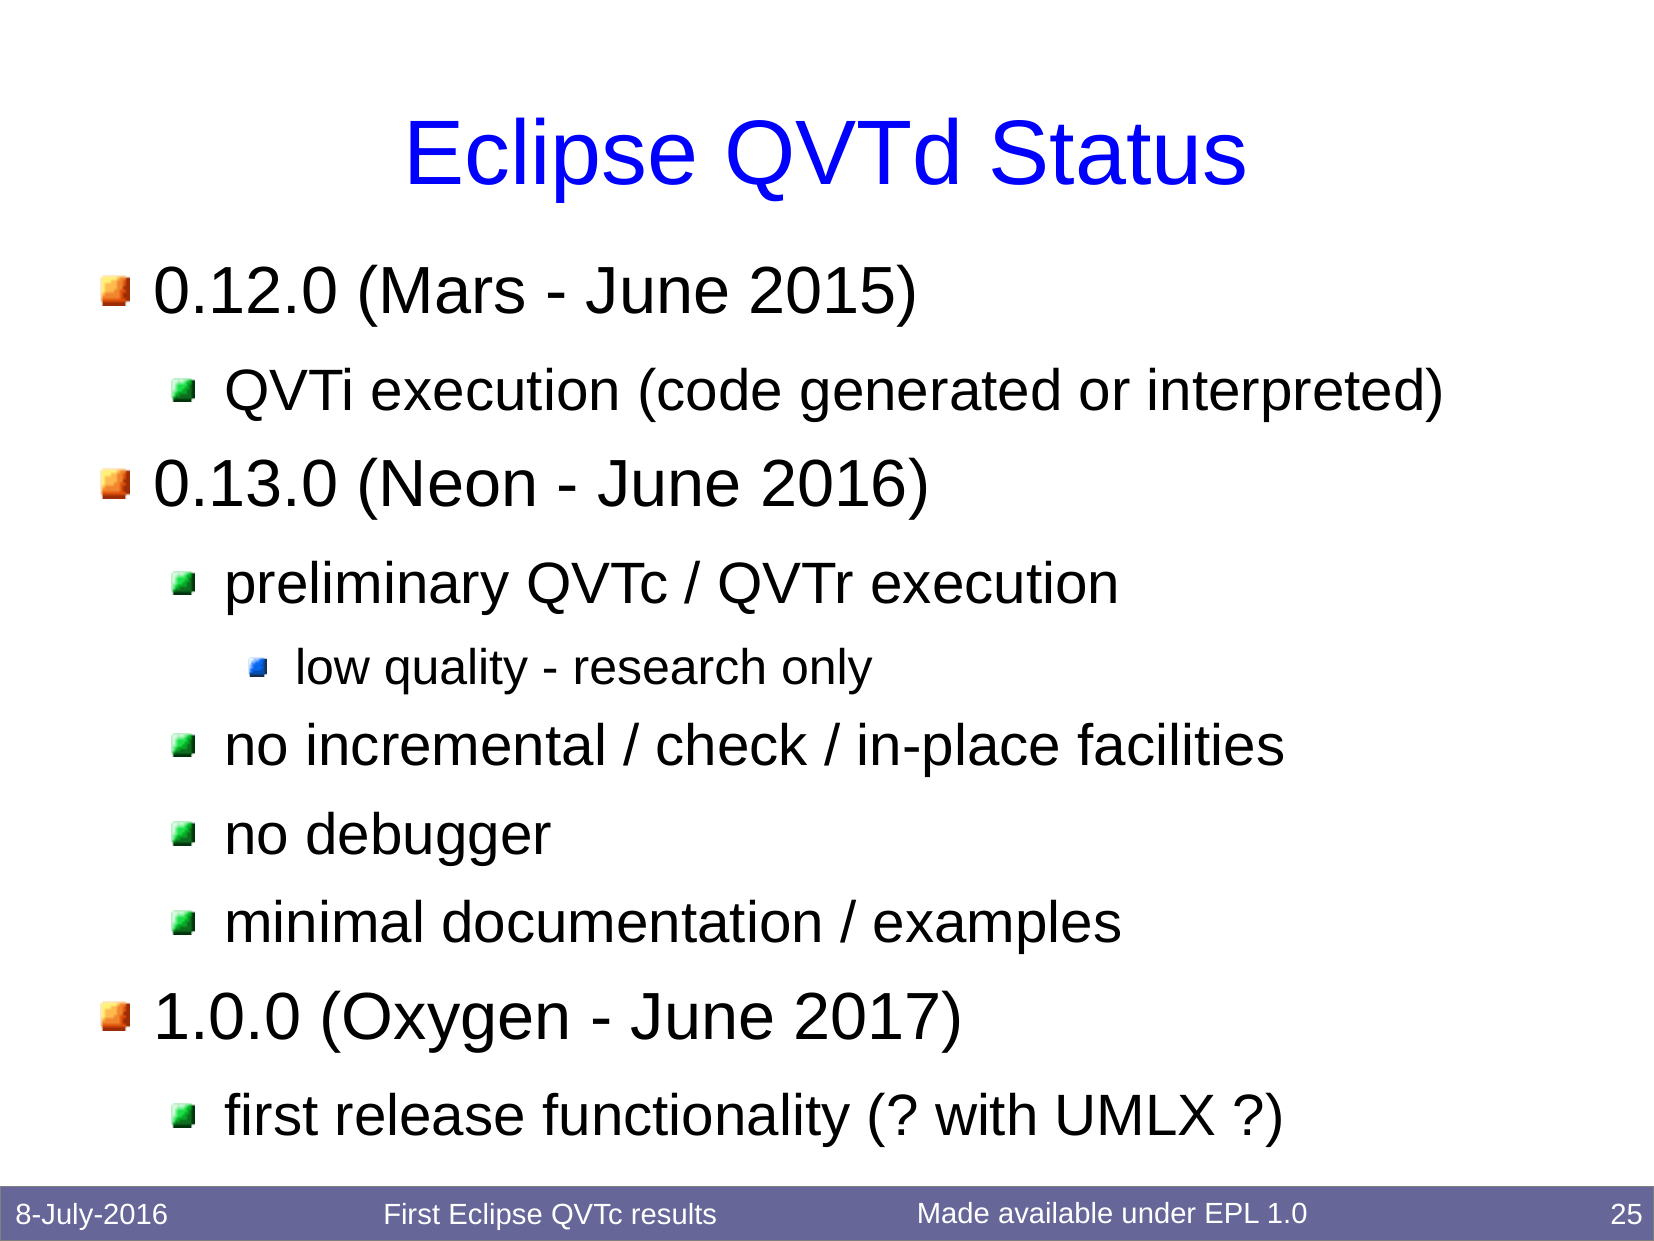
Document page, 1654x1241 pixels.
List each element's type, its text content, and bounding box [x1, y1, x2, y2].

list 0.12.0 (Mars - June 2015) QVTi execution (code generated or interpreted) 0.13.0 (Neon - June 2016) preliminary QVTc / QVTr execution low quality - research only no incremental / check / in-place facilities no debugger minimal documentation / examples 1.0.0 (Oxygen - June 2017) first release functionality (? with UMLX ?) [82, 253, 1571, 1184]
title Eclipse QVTd Status [82, 49, 1571, 253]
